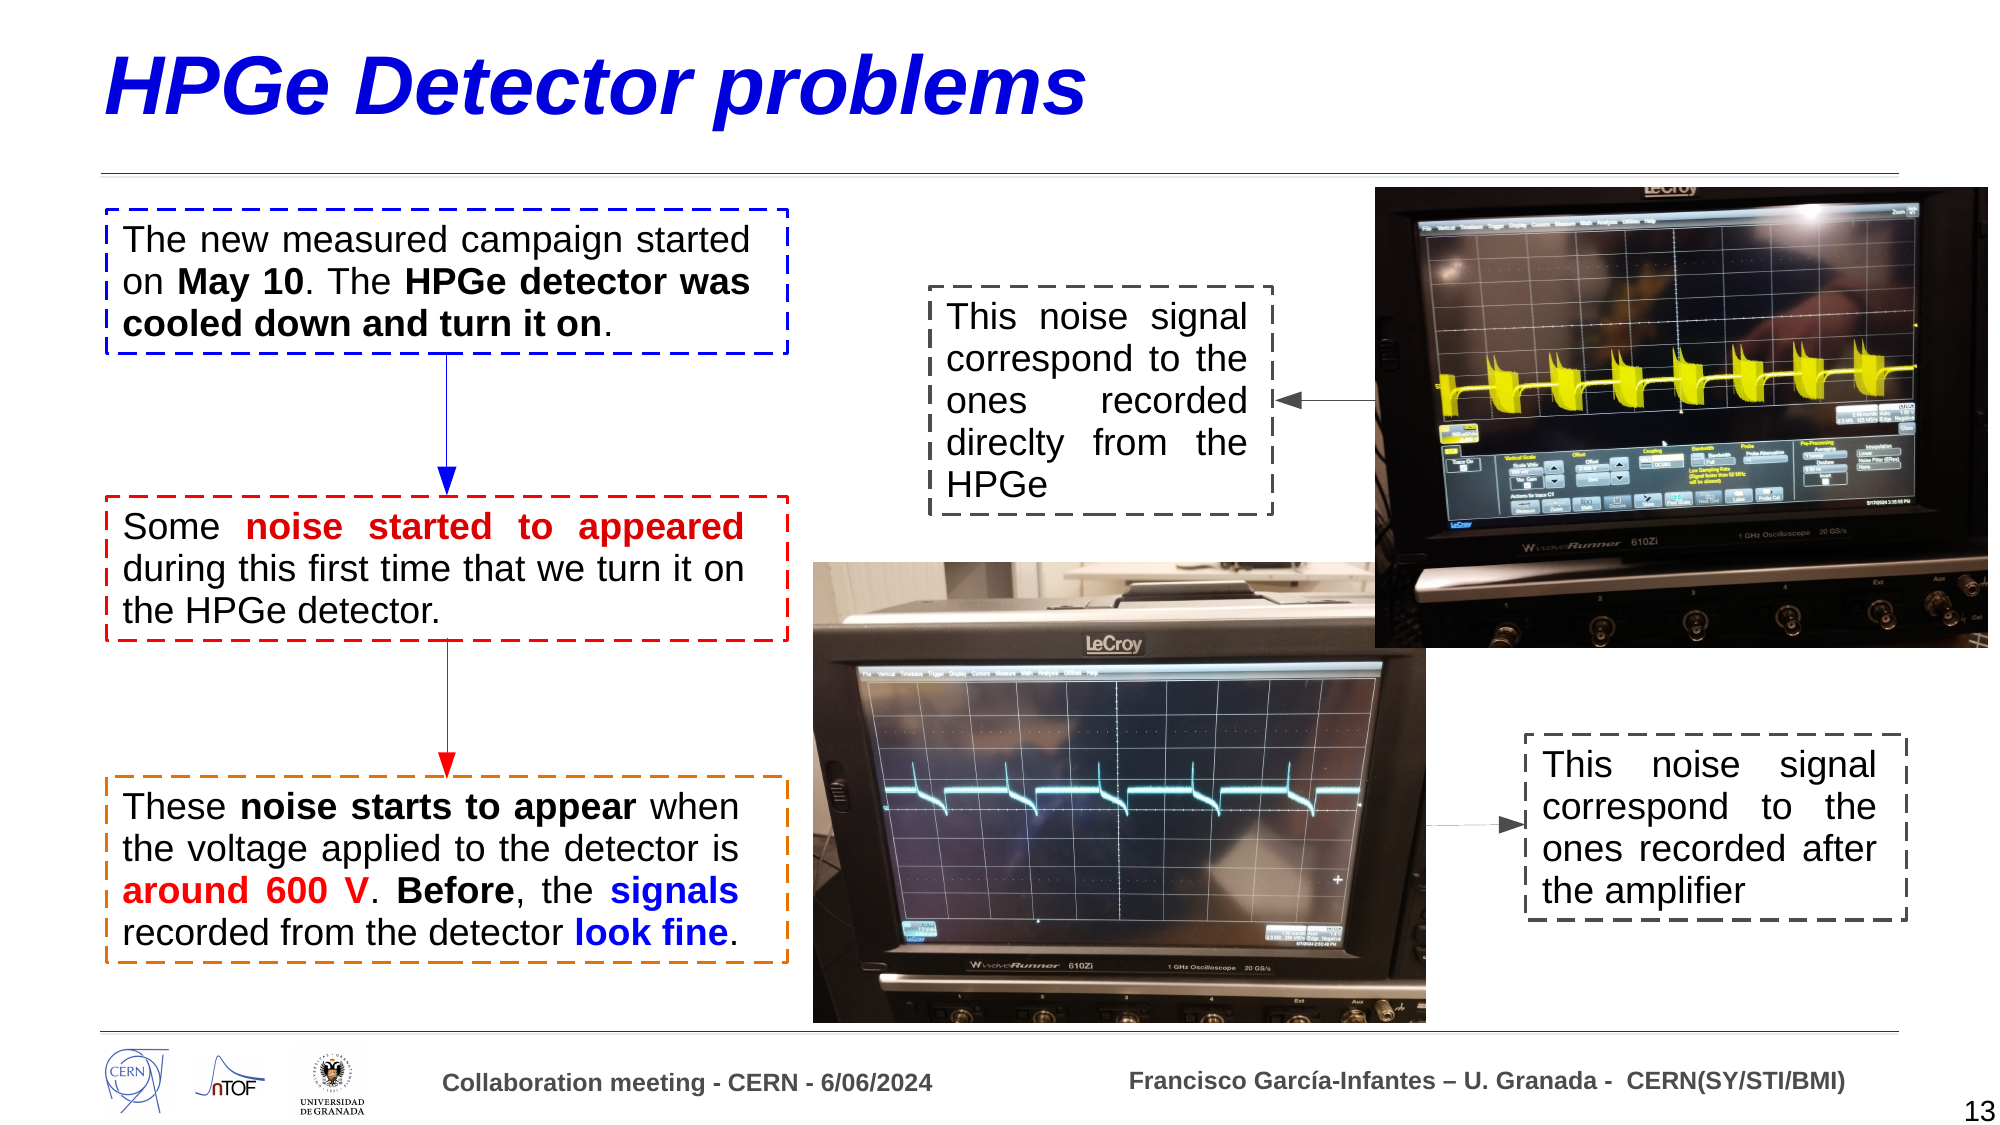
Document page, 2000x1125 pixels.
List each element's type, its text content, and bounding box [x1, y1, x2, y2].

text_box These noise starts to appear when the voltage applied to the detector is around 600 V. Before, the signals recorded from the detector look fine. [106, 776, 788, 963]
text_box Francisco García-Infantes – U. Granada - CERN(SY/STI/BMI) [1100, 1040, 1876, 1122]
text_box This noise signal correspond to the ones recorded after the amplifier [1525, 734, 1907, 921]
picture [293, 1043, 370, 1120]
text_box The new measured campaign started on May 10. The HPGe detector was cooled down and turn it on. [106, 209, 788, 354]
picture [102, 1046, 172, 1116]
text_box This noise signal correspond to the ones recorded direclty from the HPGe [930, 286, 1273, 515]
text_box HPGe Detector problems [90, 31, 1105, 140]
text_box 13 [1948, 1079, 2000, 1125]
text_box Collaboration meeting - CERN - 6/06/2024 [400, 1040, 976, 1125]
picture [813, 187, 1988, 1023]
picture [195, 1055, 265, 1098]
text_box Some noise started to appeared during this first time that we turn it on the HPGe detector. [106, 496, 788, 641]
